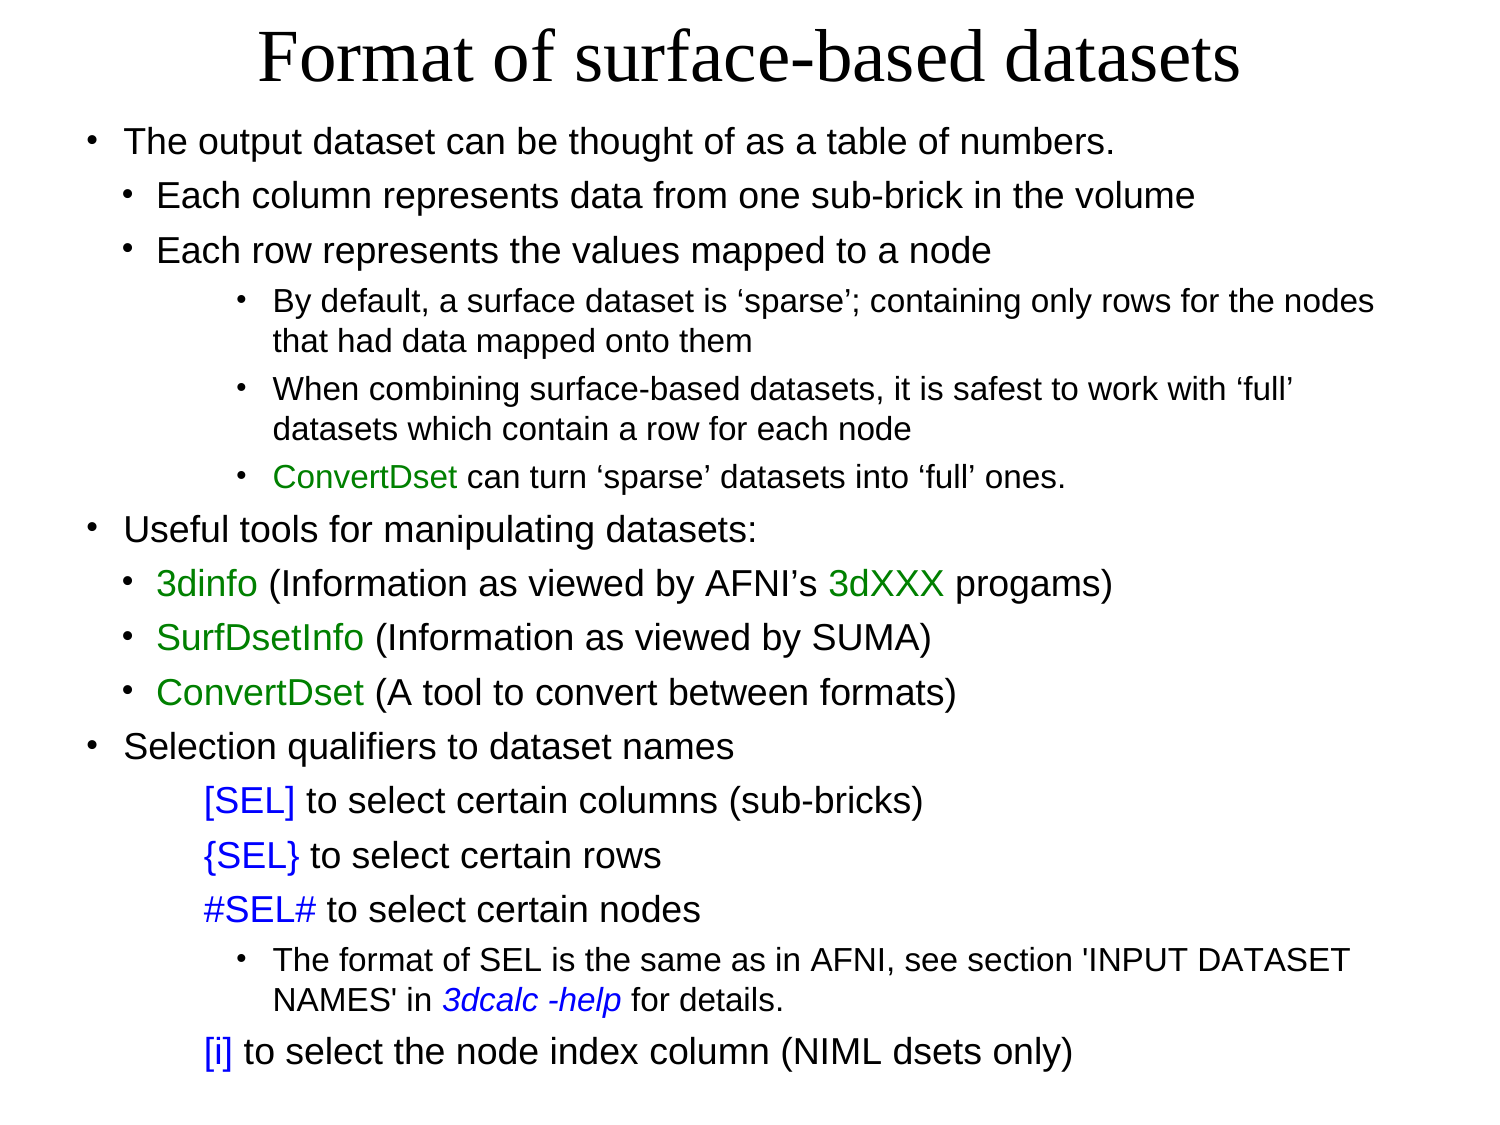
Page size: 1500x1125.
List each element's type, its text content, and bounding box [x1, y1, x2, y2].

title Format of surface-based datasets [112, 0, 1388, 98]
text_box The output dataset can be thought of as a table of numbers. Each column represents data from one sub-brick in the volume Each row represents the values mapped to a node By default, a surface dataset is ‘sparse’; containing only rows for the nodes that had data mapped onto them When combining surface-based datasets, it is safest to work with ‘full’ datasets which contain a row for each node ConvertDset can turn ‘sparse’ datasets into ‘full’ ones. Useful tools for manipulating datasets: 3dinfo (Information as viewed by AFNI’s 3dXXX progams) SurfDsetInfo (Information as viewed by SUMA) ConvertDset (A tool to convert between formats) Selection qualifiers to dataset names [SEL] to select certain columns (sub-bricks) {SEL} to select certain rows #SEL# to select certain nodes The format of SEL is the same as in AFNI, see section 'INPUT DATASET NAMES' in 3dcalc -help for details. [i] to select the node index column (NIML dsets only) [70, 98, 1421, 1038]
